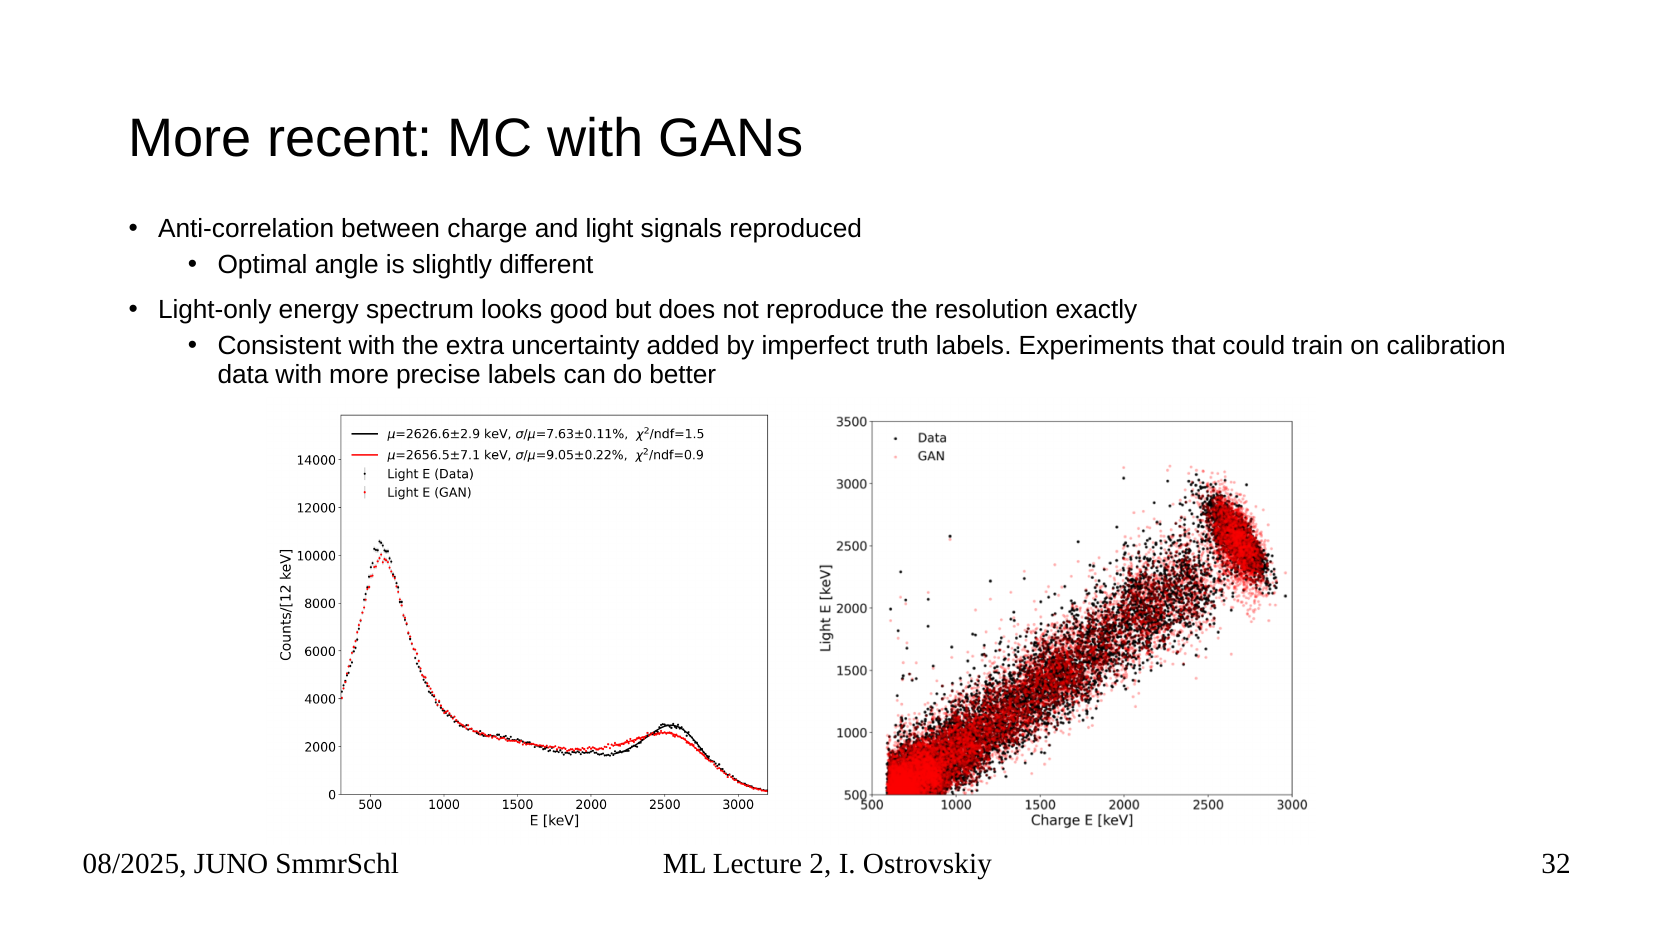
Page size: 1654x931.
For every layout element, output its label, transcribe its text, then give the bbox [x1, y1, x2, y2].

list Anti-correlation between charge and light signals reproduced Optimal angle is slightly different Light-only energy spectrum looks good but does not reproduce the resolution exactly Consistent with the extra uncertainty added by imperfect truth labels. Experiments that could train on calibration data with more precise labels can do better [113, 207, 1540, 398]
title More recent: MC with GANs [113, 49, 1540, 207]
picture [266, 398, 1316, 845]
